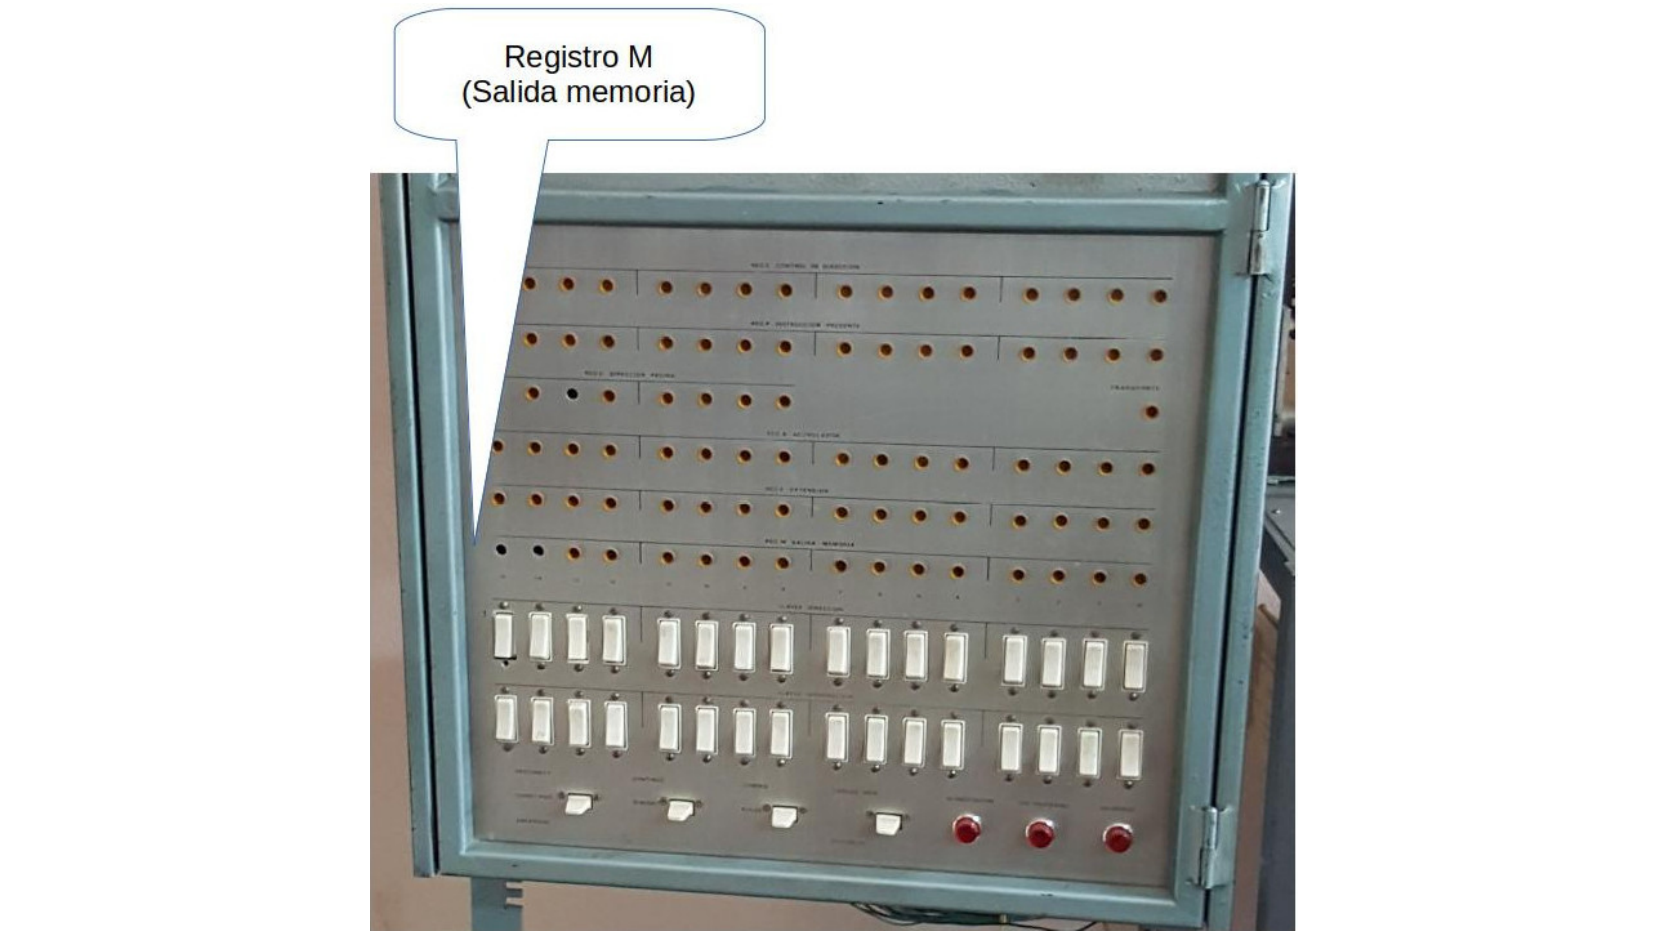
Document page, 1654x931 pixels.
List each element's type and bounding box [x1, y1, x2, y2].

picture [370, 3, 1298, 931]
